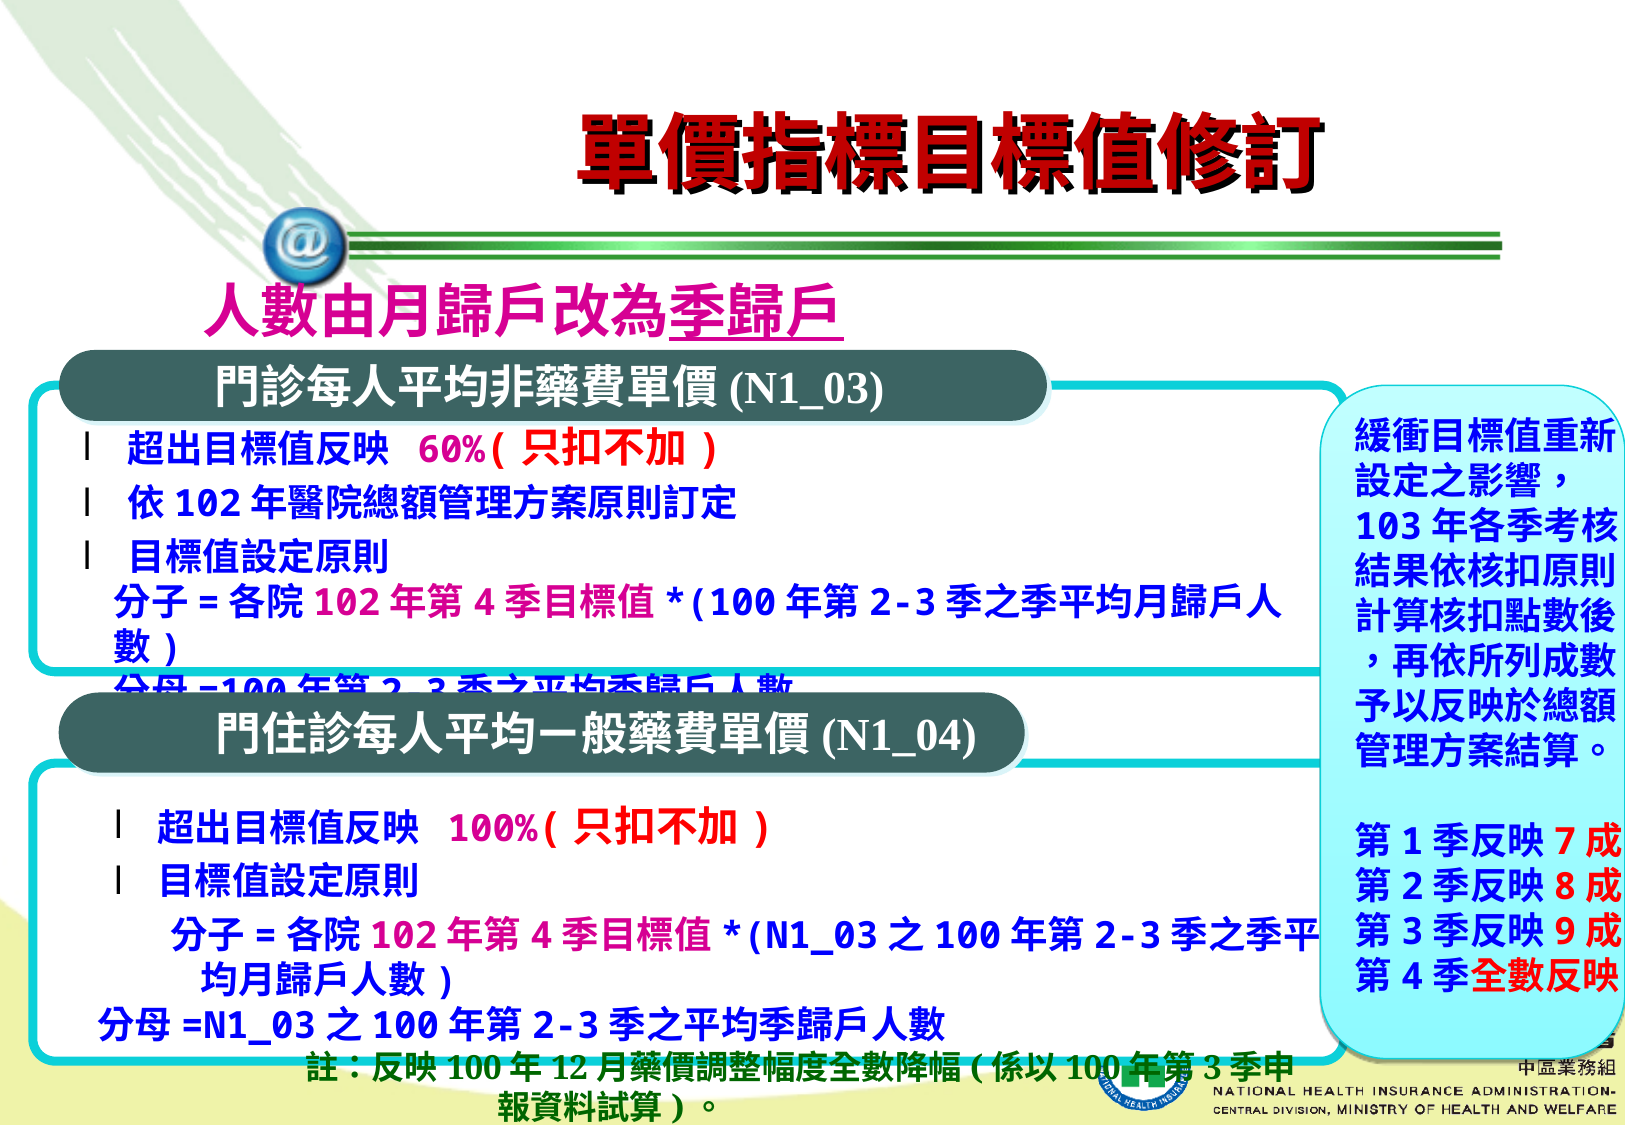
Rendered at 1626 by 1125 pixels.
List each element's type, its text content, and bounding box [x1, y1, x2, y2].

text_box 人數由月歸戶改為季歸戶 [45, 267, 1002, 352]
title 單價指標目標值修訂 [304, 90, 1593, 209]
text_box 緩衝目標值重新 設定之影響， 103年各季考核 結果依核扣原則 計算核扣點數後 ，再依所列成數 予以反映於總額 管理方案結算。 第1季反映7成 第2季反映8成 第3季反映9成 第4季全數反映 [1320, 385, 1625, 1059]
text_box 超出目標值反映 60%(只扣不加) 依102年醫院總額管理方案原則訂定 目標值設定原則 分子=各院102年第4季目標值*(100年第2-3季之季平均月歸戶人數) 分母=100年第2-3季之平均季歸戶人數 [32, 385, 1343, 672]
text_box 超出目標值反映 100%(只扣不加) 目標值設定原則 分子=各院102年第4季目標值*(N1_03之100年第2-3季之季平均月歸戶人數) 分母=N1_03之100年第2-3季之平均季歸戶人數 註：反映100年12月藥價調整幅度全數降幅(係以100年第3季申報資料試算)。 [32, 763, 1344, 1062]
text_box 門診每人平均非藥費單價(N1_03) [58, 349, 1047, 421]
text_box 門住診每人平均ㄧ般藥費單價(N1_04) [58, 692, 1025, 773]
